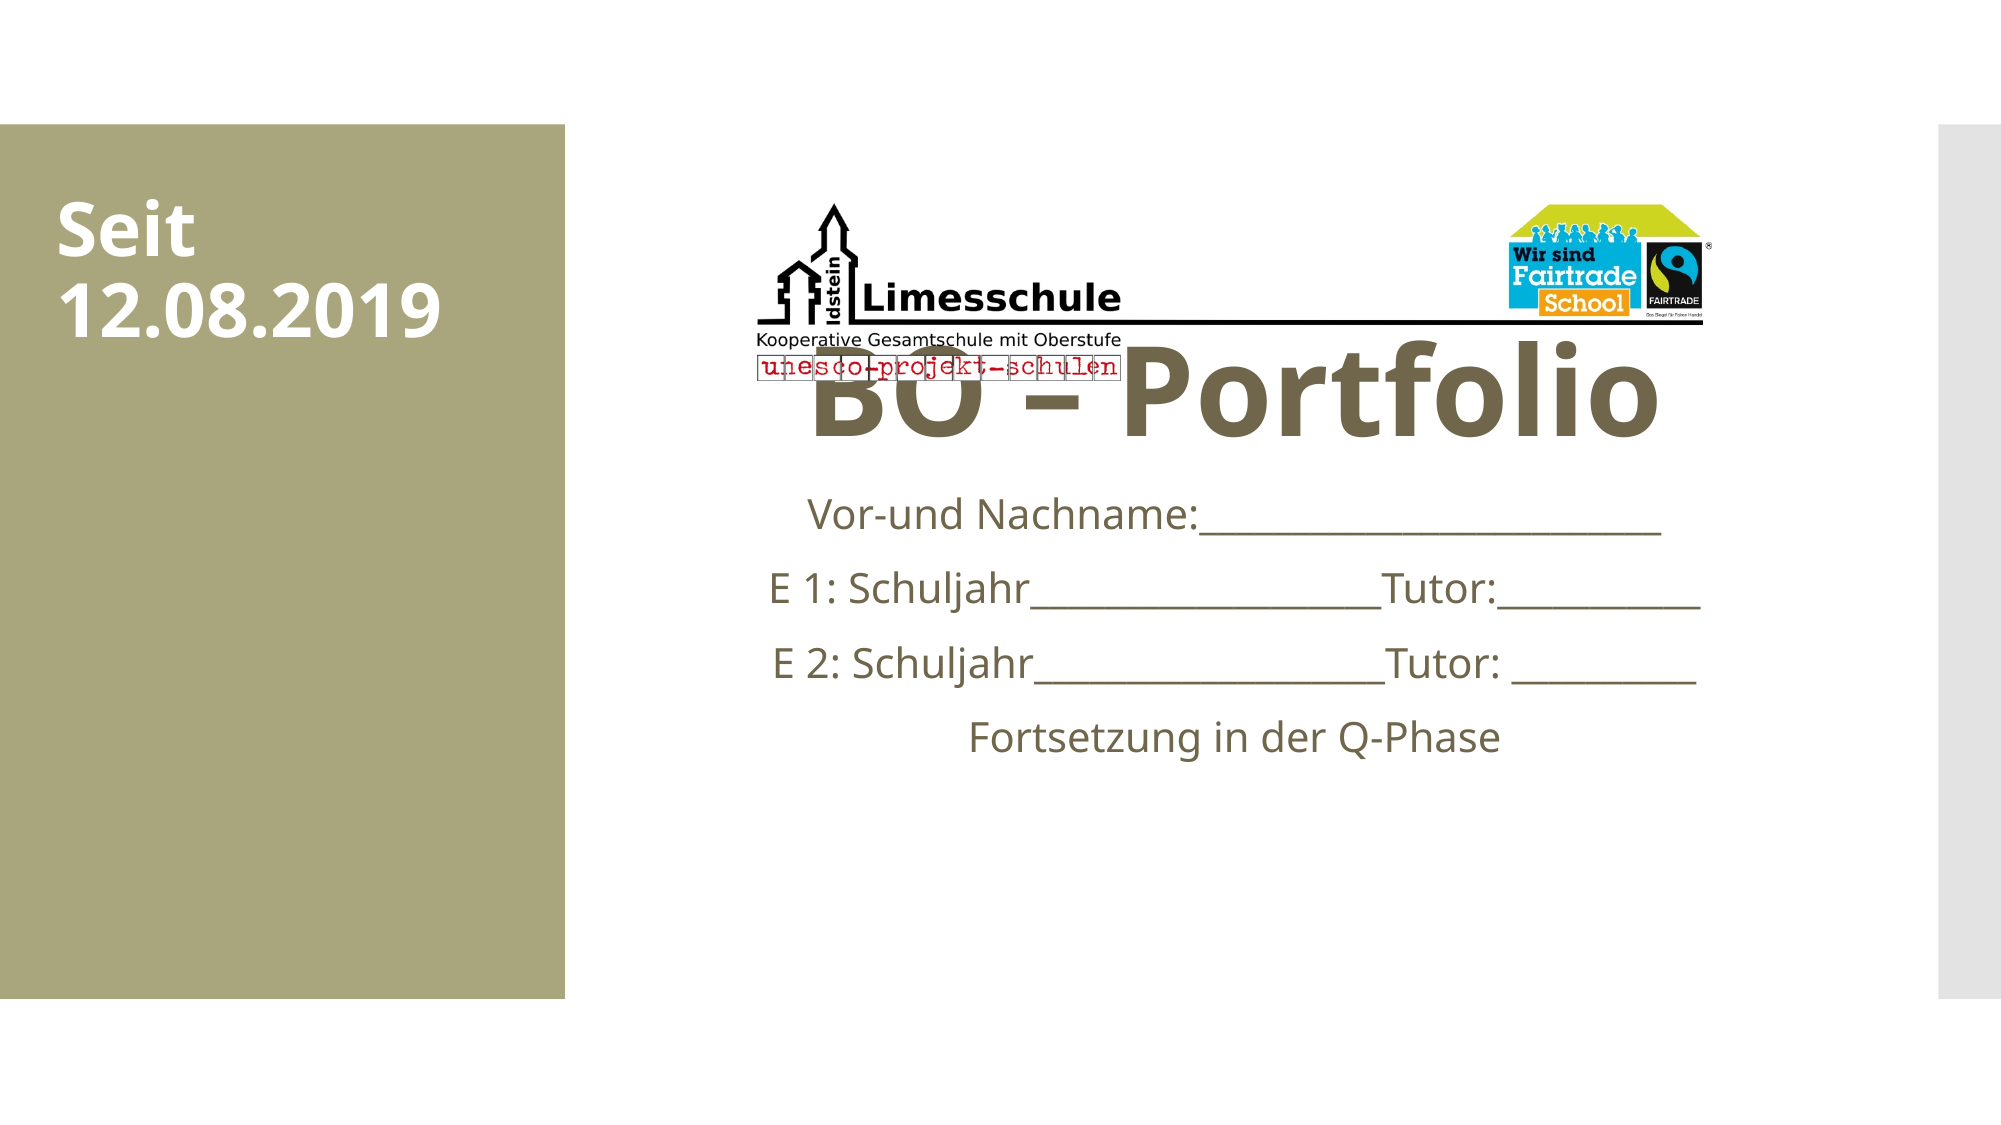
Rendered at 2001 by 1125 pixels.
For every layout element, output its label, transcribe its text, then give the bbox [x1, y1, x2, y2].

title Seit 12.08.2019 [41, 184, 525, 940]
picture [757, 203, 1712, 382]
list BO – Portfolio Vor-und Nachname:_________________________ E 1: Schuljahr___________________Tutor:___________ E 2: Schuljahr___________________Tutor: __________ Fortsetzung in der Q-Phase [634, 141, 1835, 982]
